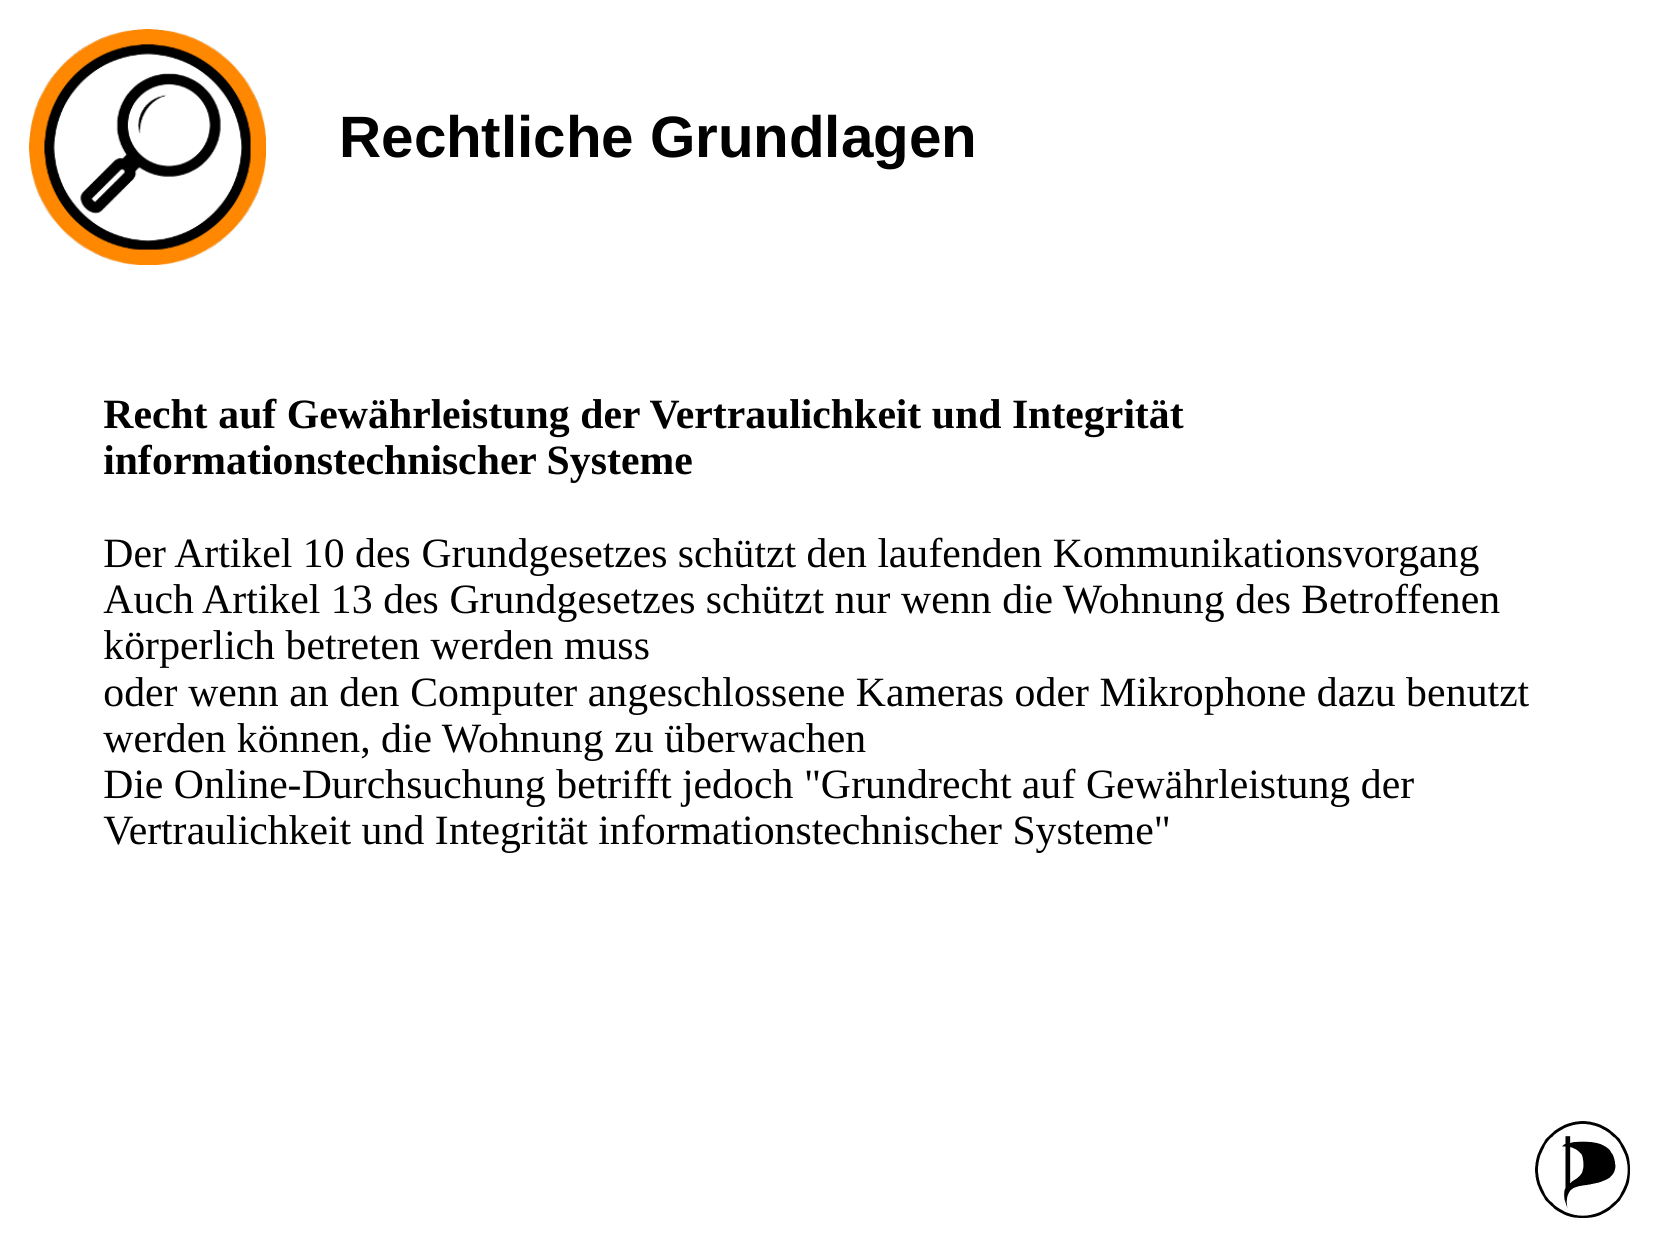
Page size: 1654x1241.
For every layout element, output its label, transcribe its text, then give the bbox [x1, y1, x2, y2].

text_box Recht auf Gewährleistung der Vertraulichkeit und Integrität informationstechnischer Systeme Der Artikel 10 des Grundgesetzes schützt den laufenden Kommunikationsvorgang Auch Artikel 13 des Grundgesetzes schützt nur wenn die Wohnung des Betroffenen körperlich betreten werden muss oder wenn an den Computer angeschlossene Kameras oder Mikrophone dazu benutzt werden können, die Wohnung zu überwachen Die Online-Durchsuchung betrifft jedoch "Grundrecht auf Gewährleistung der Vertraulichkeit und Integrität informationstechnischer Systeme" [88, 383, 1625, 862]
text_box Rechtliche Grundlagen [324, 97, 1654, 178]
picture [29, 29, 266, 265]
picture [1535, 1121, 1630, 1218]
